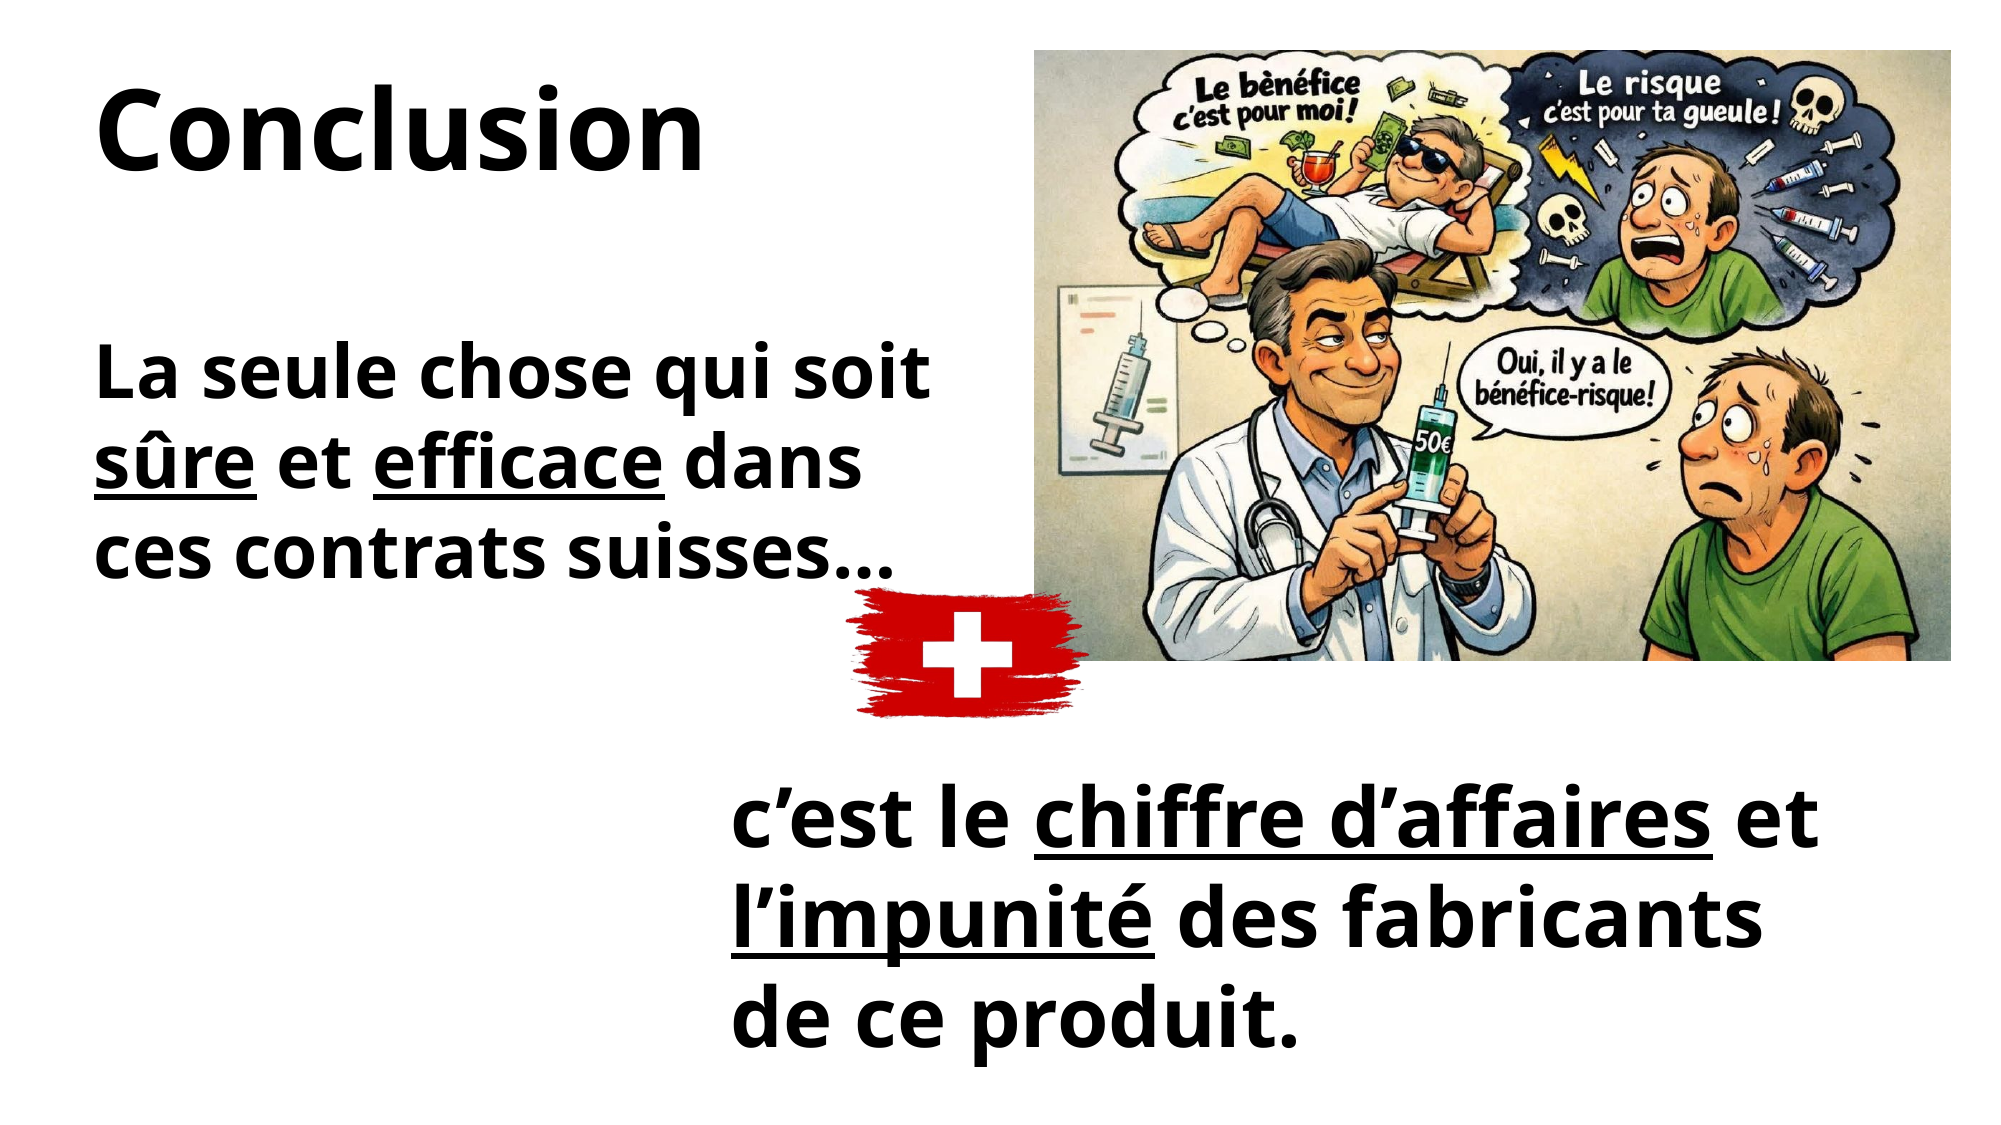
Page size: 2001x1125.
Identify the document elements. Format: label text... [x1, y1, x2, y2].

picture [829, 50, 1951, 775]
text_box c’est le chiffre d’affaires et l’impunité des fabricants de ce produit. [715, 756, 1896, 1075]
text_box La seule chose qui soit sûre et efficace dans ces contrats suisses… [78, 316, 1001, 604]
text_box Conclusion [78, 50, 1034, 203]
